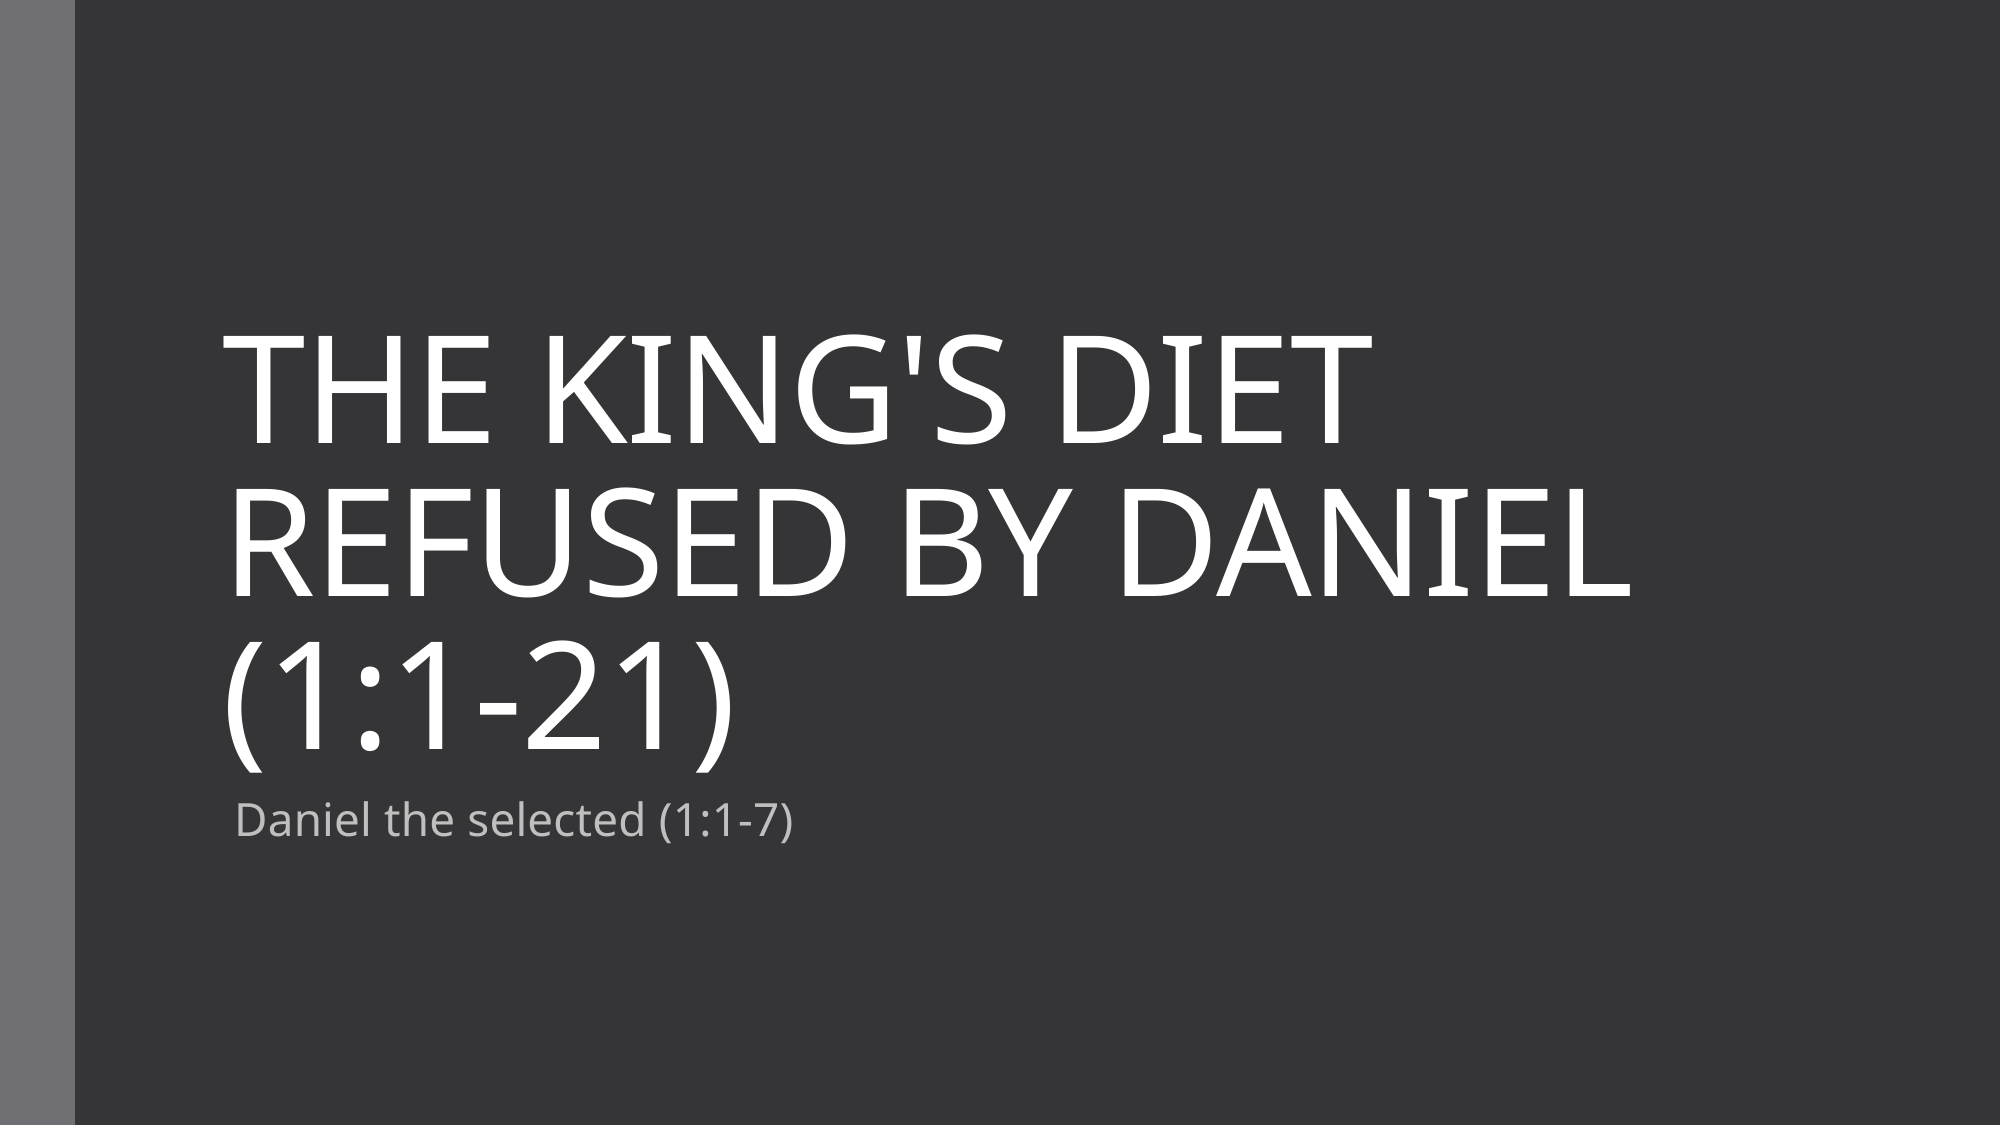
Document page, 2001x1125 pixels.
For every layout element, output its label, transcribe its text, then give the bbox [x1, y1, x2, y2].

title THE KING'S DIET REFUSED BY DANIEL (1:1-21) [206, 124, 1752, 787]
subtitle Daniel the selected (1:1-7) [206, 787, 1752, 1066]
